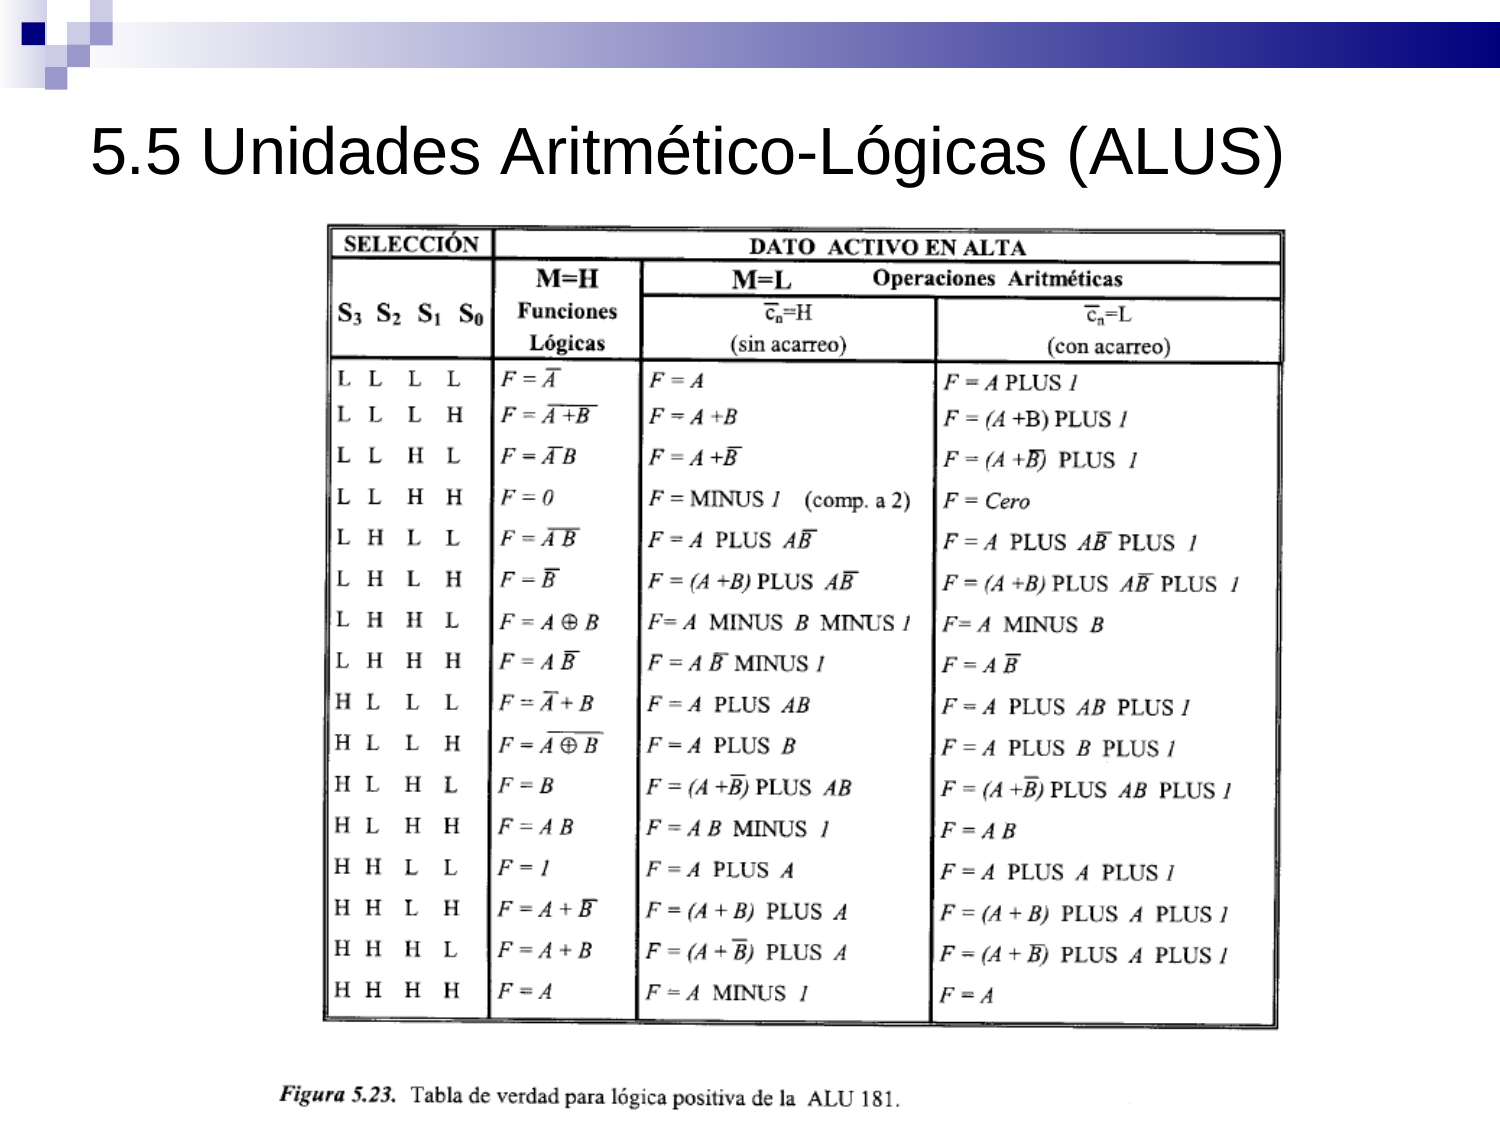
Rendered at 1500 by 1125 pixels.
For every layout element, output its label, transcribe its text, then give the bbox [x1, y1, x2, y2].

picture [242, 211, 1318, 1125]
title 5.5 Unidades Aritmético-Lógicas (ALUS) [75, 75, 1426, 221]
